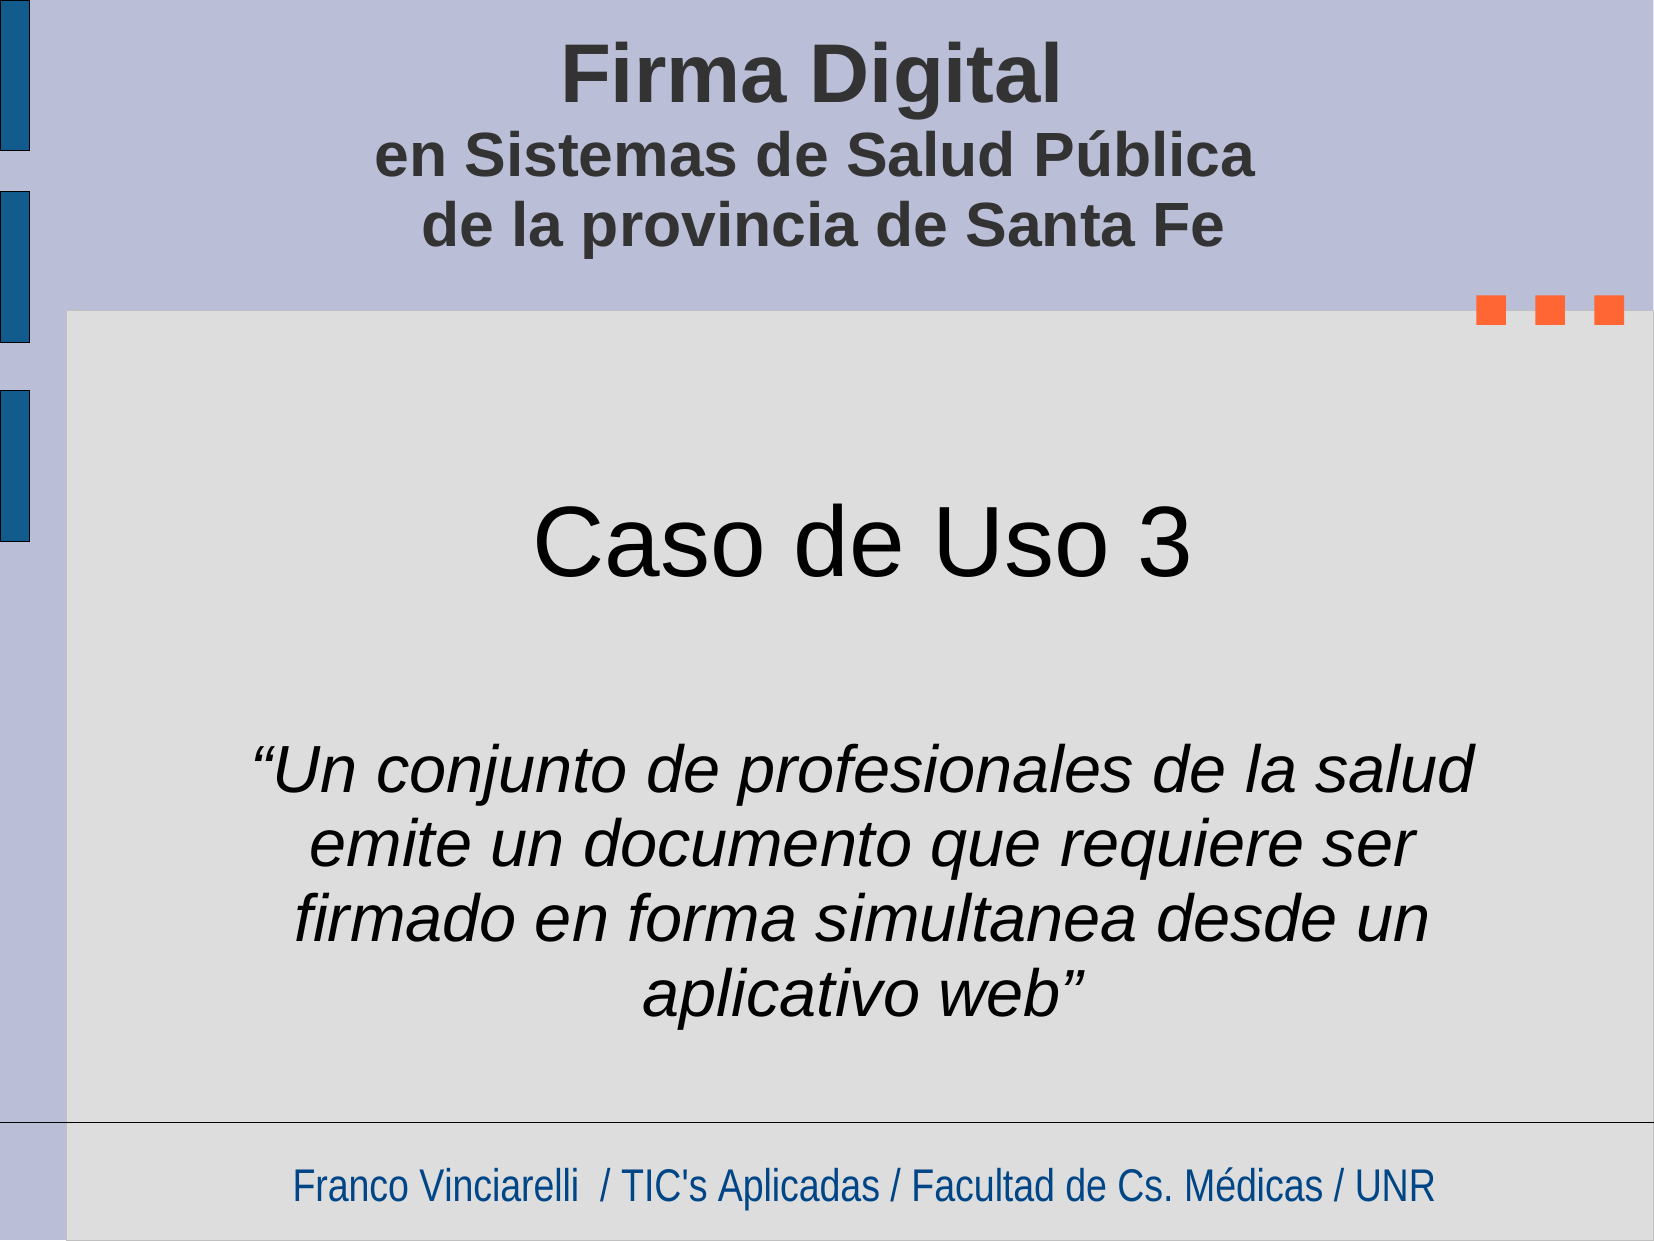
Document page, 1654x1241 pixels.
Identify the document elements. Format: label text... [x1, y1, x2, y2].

text_box [1535, 295, 1565, 325]
list Caso de Uso 3 “Un conjunto de profesionales de la salud emite un documento que requiere ser firmado en forma simultanea desde un aplicativo web” [121, 1123, 1534, 1127]
text_box [1476, 295, 1506, 325]
list Caso de Uso 3 “Un conjunto de profesionales de la salud emite un documento que requiere ser firmado en forma simultanea desde un aplicativo web” [121, 344, 1534, 1122]
title Firma Digital en Sistemas de Salud Pública de la provincia de Santa Fe [118, 26, 1531, 260]
text_box Franco Vinciarelli / TIC's Aplicadas / Facultad de Cs. Médicas / UNR [292, 1158, 1447, 1211]
text_box [1594, 295, 1625, 325]
